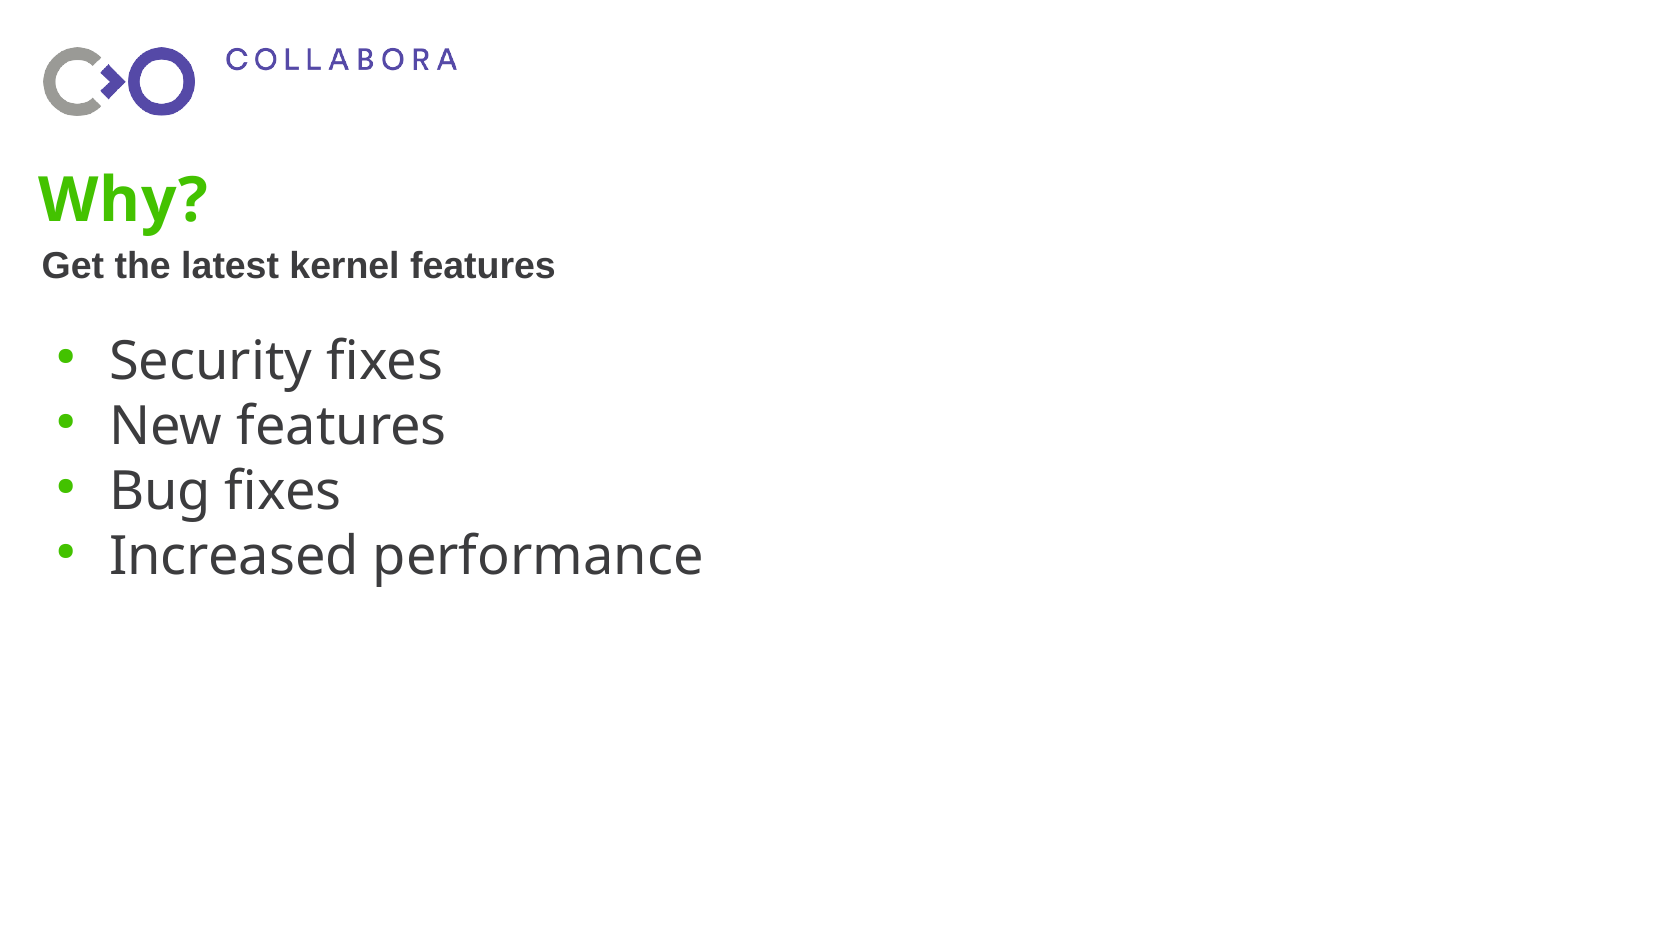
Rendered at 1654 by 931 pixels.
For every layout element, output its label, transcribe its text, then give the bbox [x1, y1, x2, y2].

picture [43, 47, 457, 116]
text_box Get the latest kernel features [41, 240, 1614, 290]
title Why? [38, 159, 1614, 216]
list Security fixes New features Bug fixes Increased performance [38, 325, 1614, 581]
